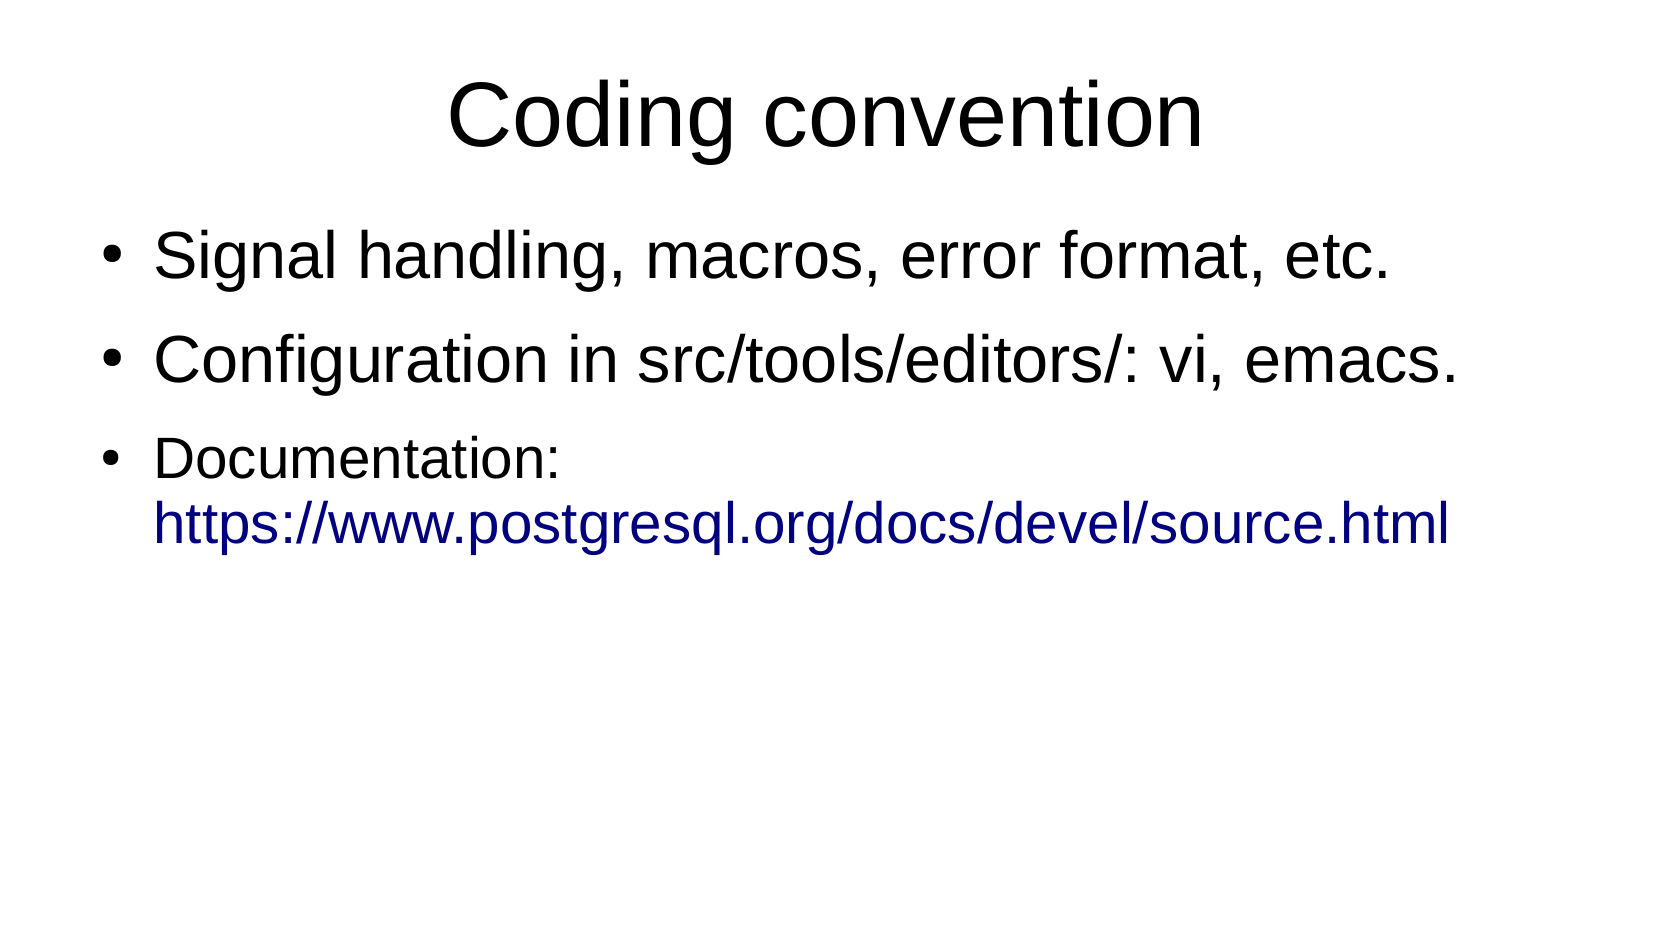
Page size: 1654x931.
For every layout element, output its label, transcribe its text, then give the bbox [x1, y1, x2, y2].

title Coding convention [82, 37, 1571, 193]
list Signal handling, macros, error format, etc. Configuration in src/tools/editors/: vi, emacs. Documentation: https://www.postgresql.org/docs/devel/source.html [82, 217, 1571, 758]
